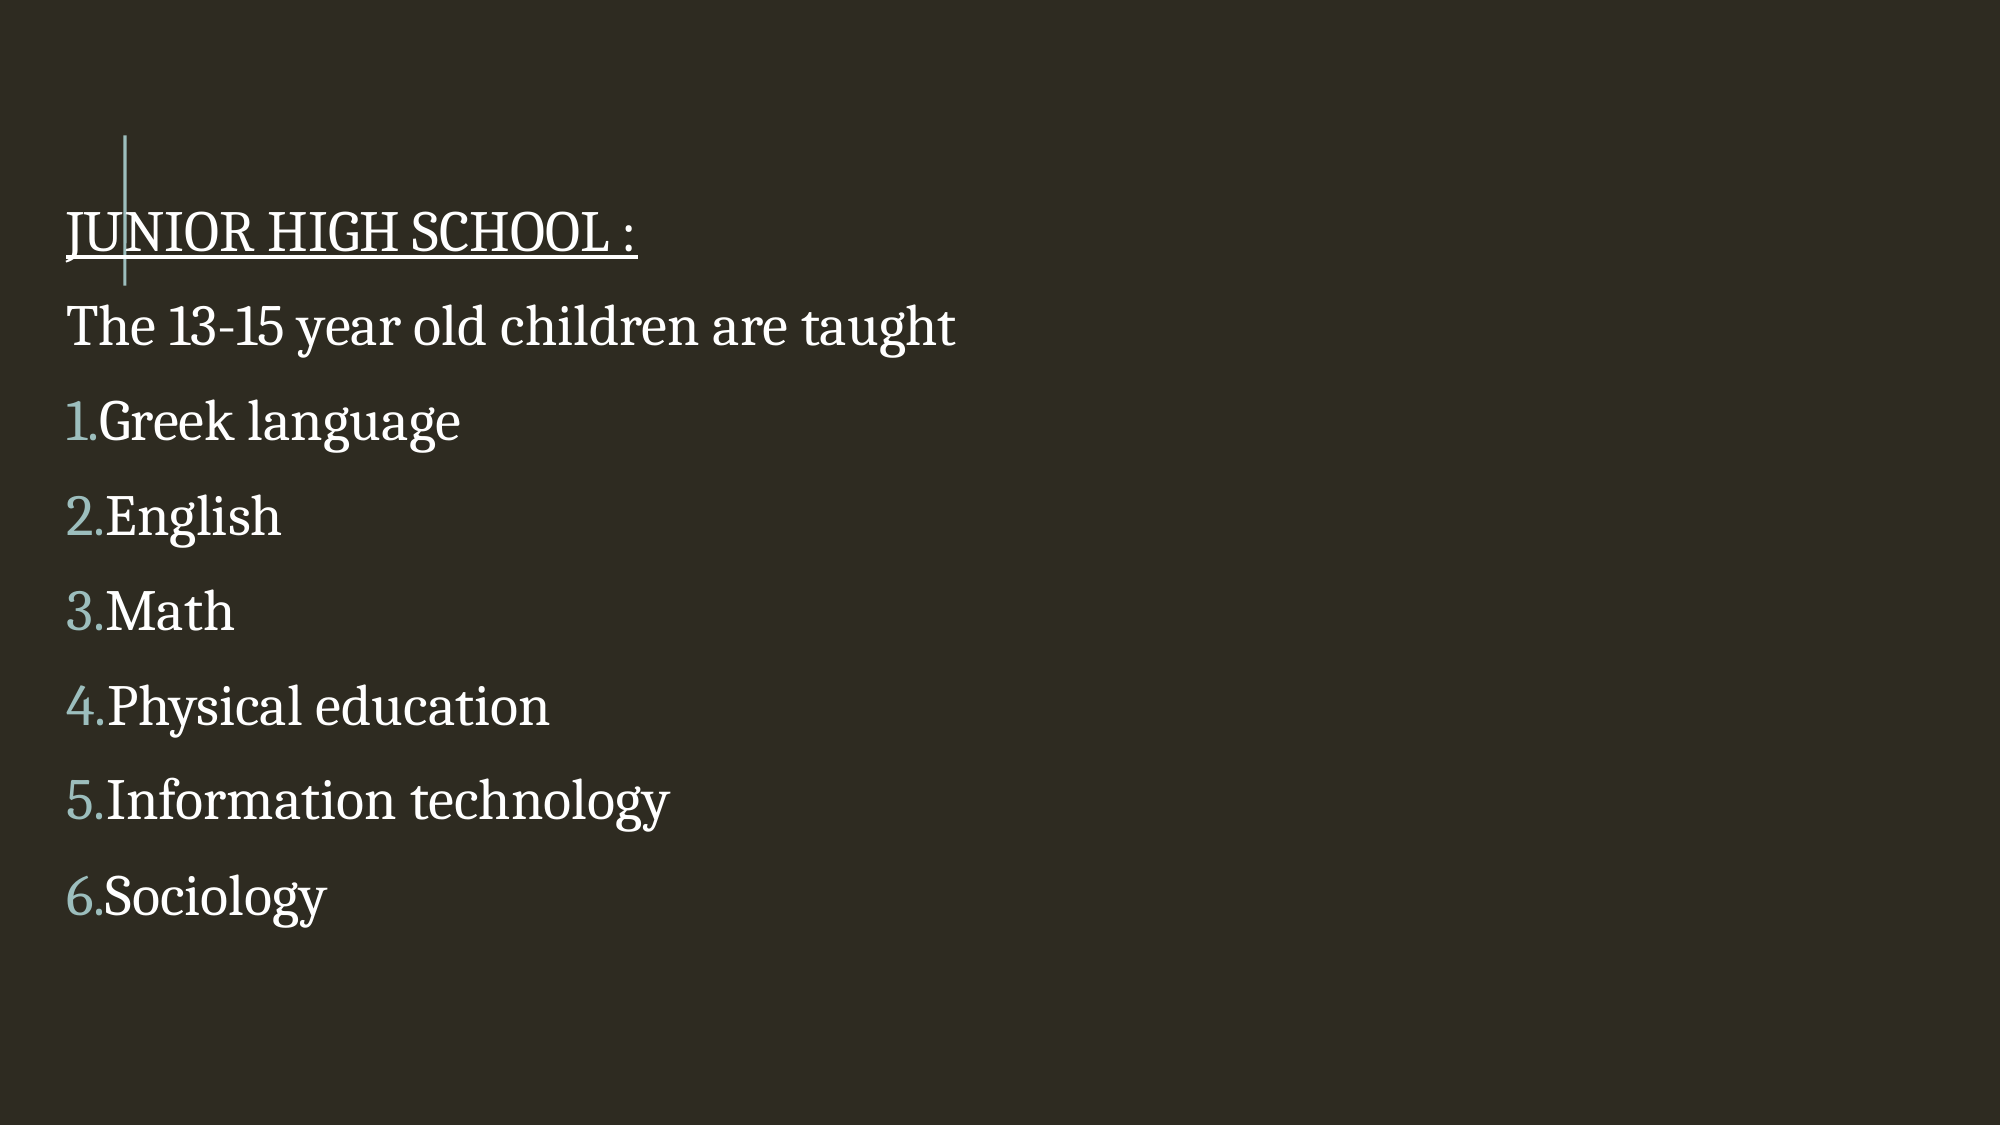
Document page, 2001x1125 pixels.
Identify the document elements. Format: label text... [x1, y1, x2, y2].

list JUNIOR HIGH SCHOOL : The 13-15 year old children are taught Greek language English Math Physical education Information technology Sociology [58, 185, 1892, 1074]
